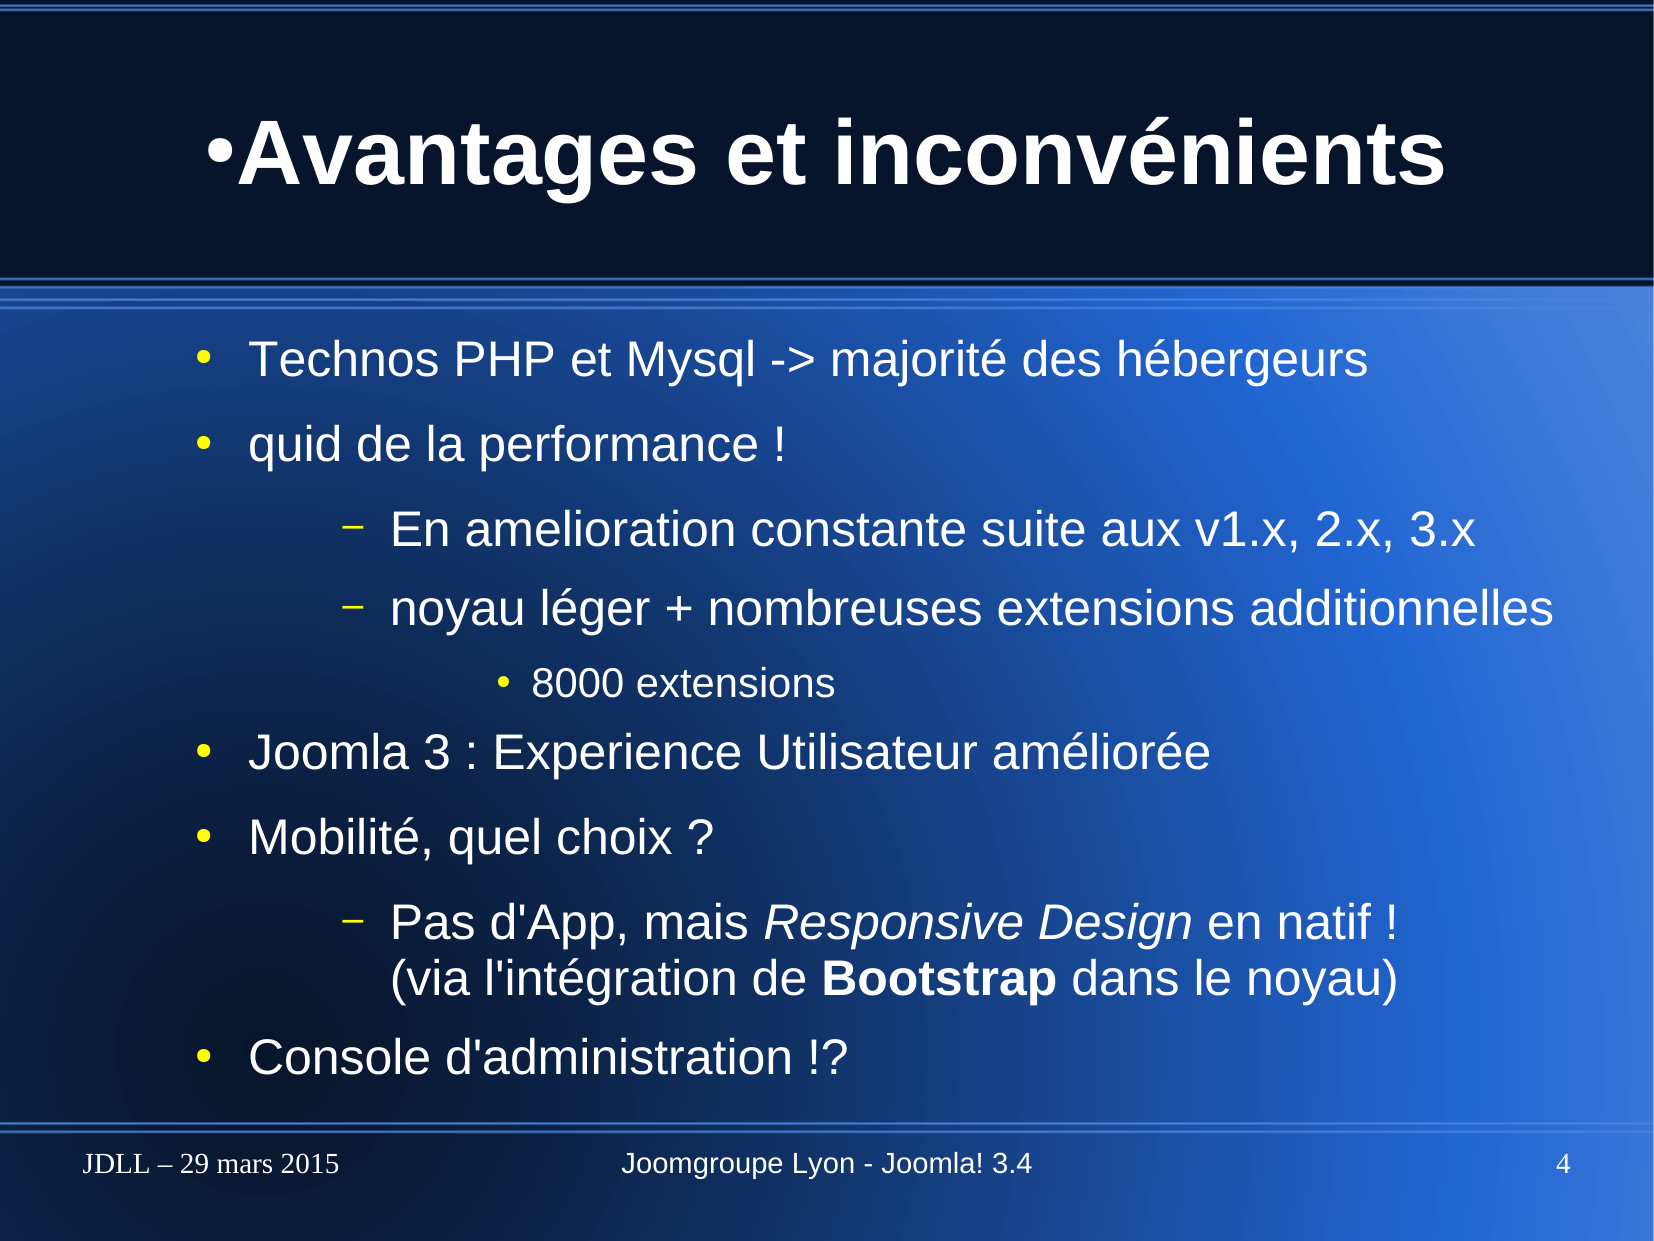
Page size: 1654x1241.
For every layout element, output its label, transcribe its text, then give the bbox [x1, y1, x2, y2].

picture [0, 0, 1654, 1241]
list Technos PHP et Mysql -> majorité des hébergeurs quid de la performance ! En amelioration constante suite aux v1.x, 2.x, 3.x noyau léger + nombreuses extensions additionnelles 8000 extensions Joomla 3 : Experience Utilisateur améliorée Mobilité, quel choix ? Pas d'App, mais Responsive Design en natif ! (via l'intégration de Bootstrap dans le noyau) Console d'administration !? [106, 330, 1571, 1174]
title Avantages et inconvénients [82, 49, 1571, 257]
